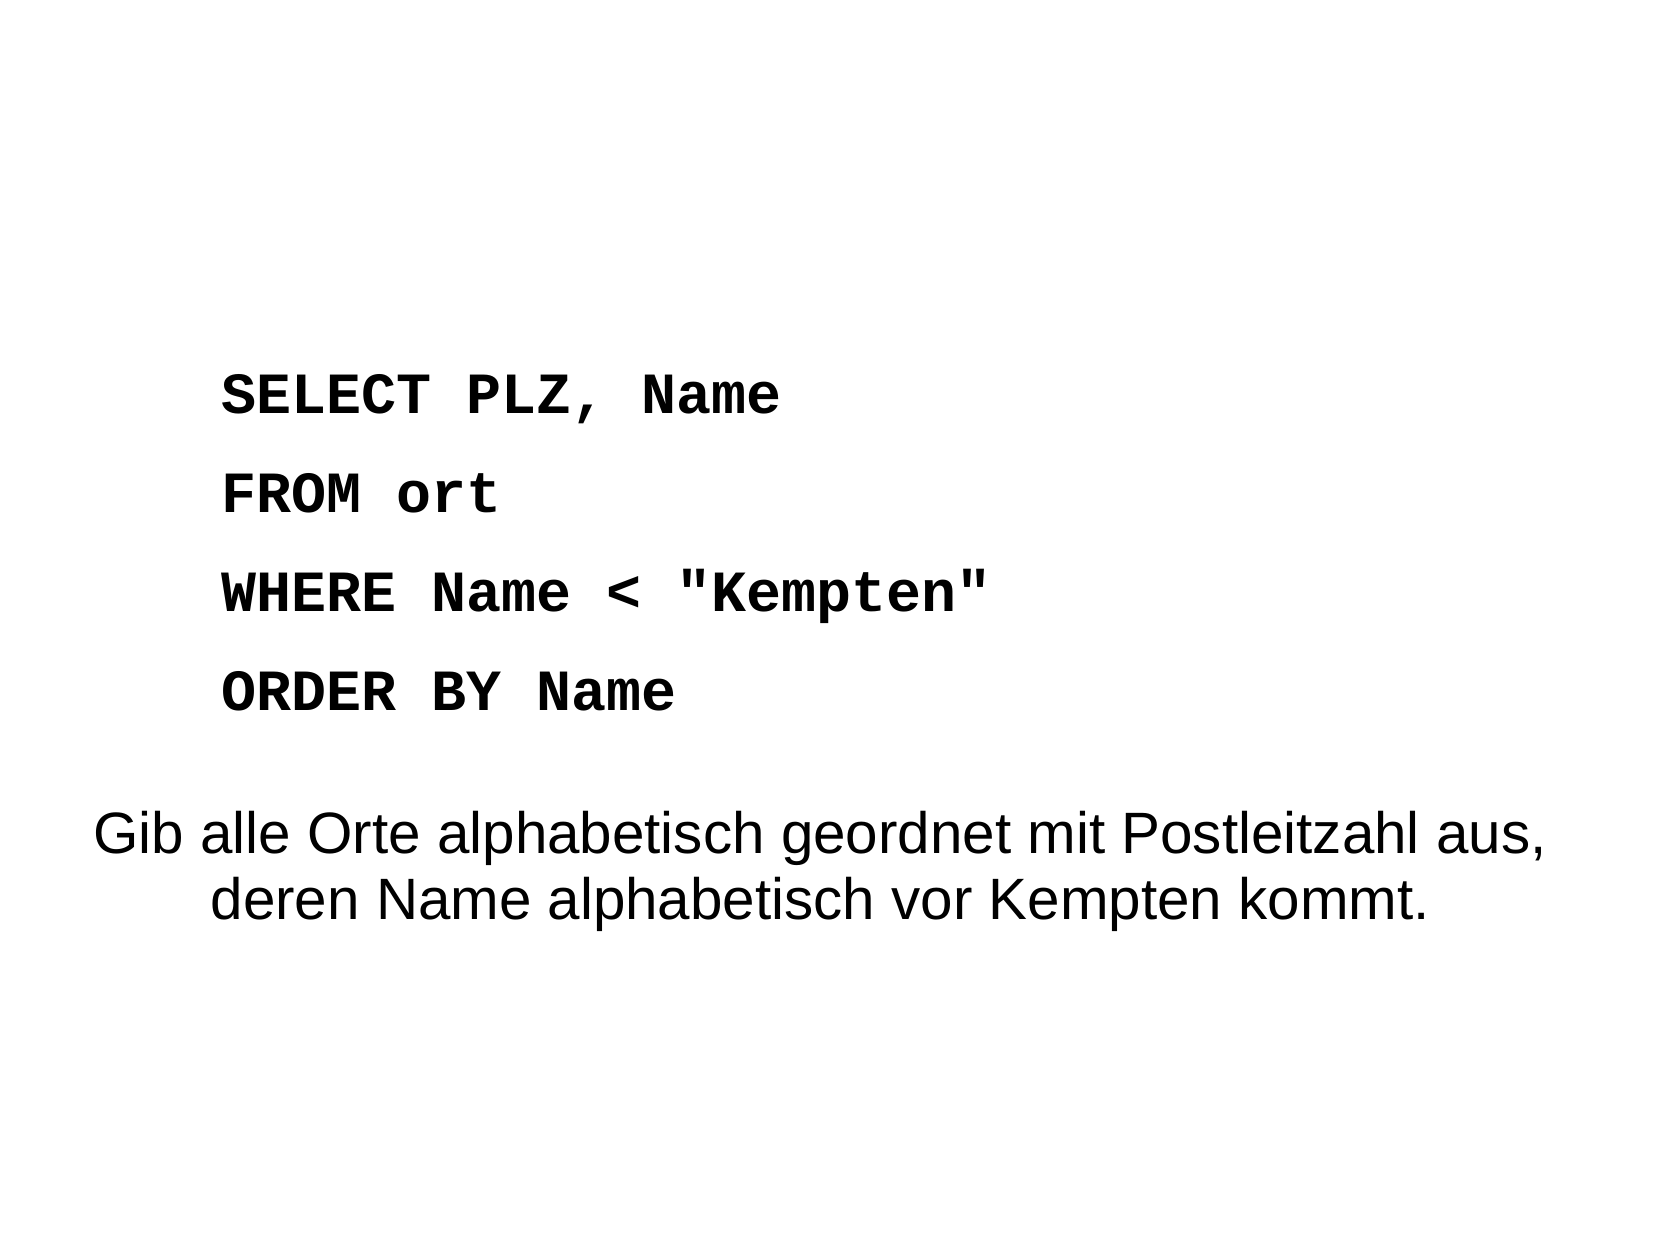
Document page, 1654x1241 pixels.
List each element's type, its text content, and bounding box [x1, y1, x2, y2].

title Gib alle Orte alphabetisch geordnet mit Postleitzahl aus, deren Name alphabetisch vor Kempten kommt. [76, 787, 1566, 945]
text_box SELECT PLZ, Name FROM ort WHERE Name < "Kempten" ORDER BY Name [206, 324, 1565, 706]
